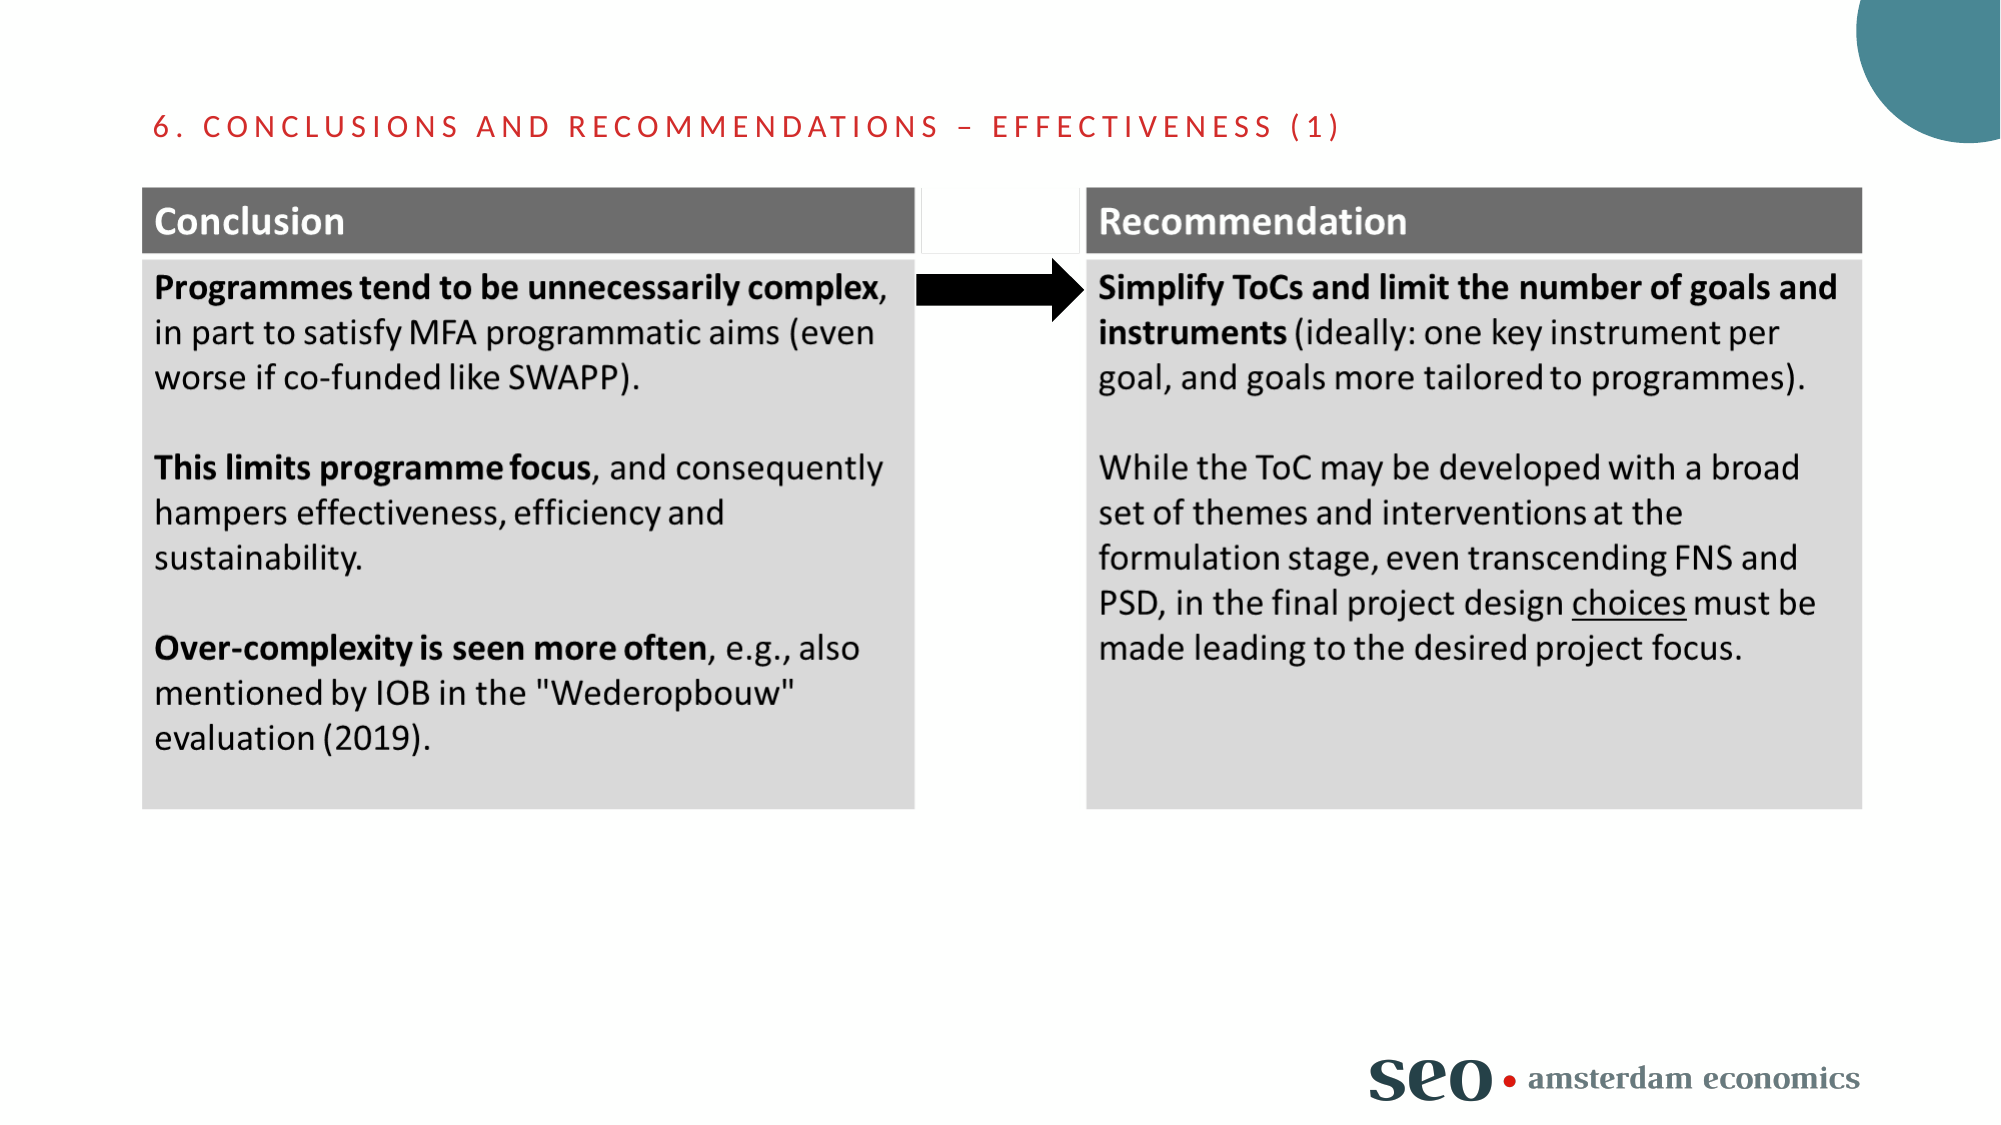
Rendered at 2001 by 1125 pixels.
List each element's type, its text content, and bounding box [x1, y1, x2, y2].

text_box [917, 260, 1083, 320]
list 6. CONCLUSIONS AND RECOMMENDATIONS – EFFECTIVENESS (1) [137, 101, 1864, 152]
picture [138, 184, 1866, 814]
